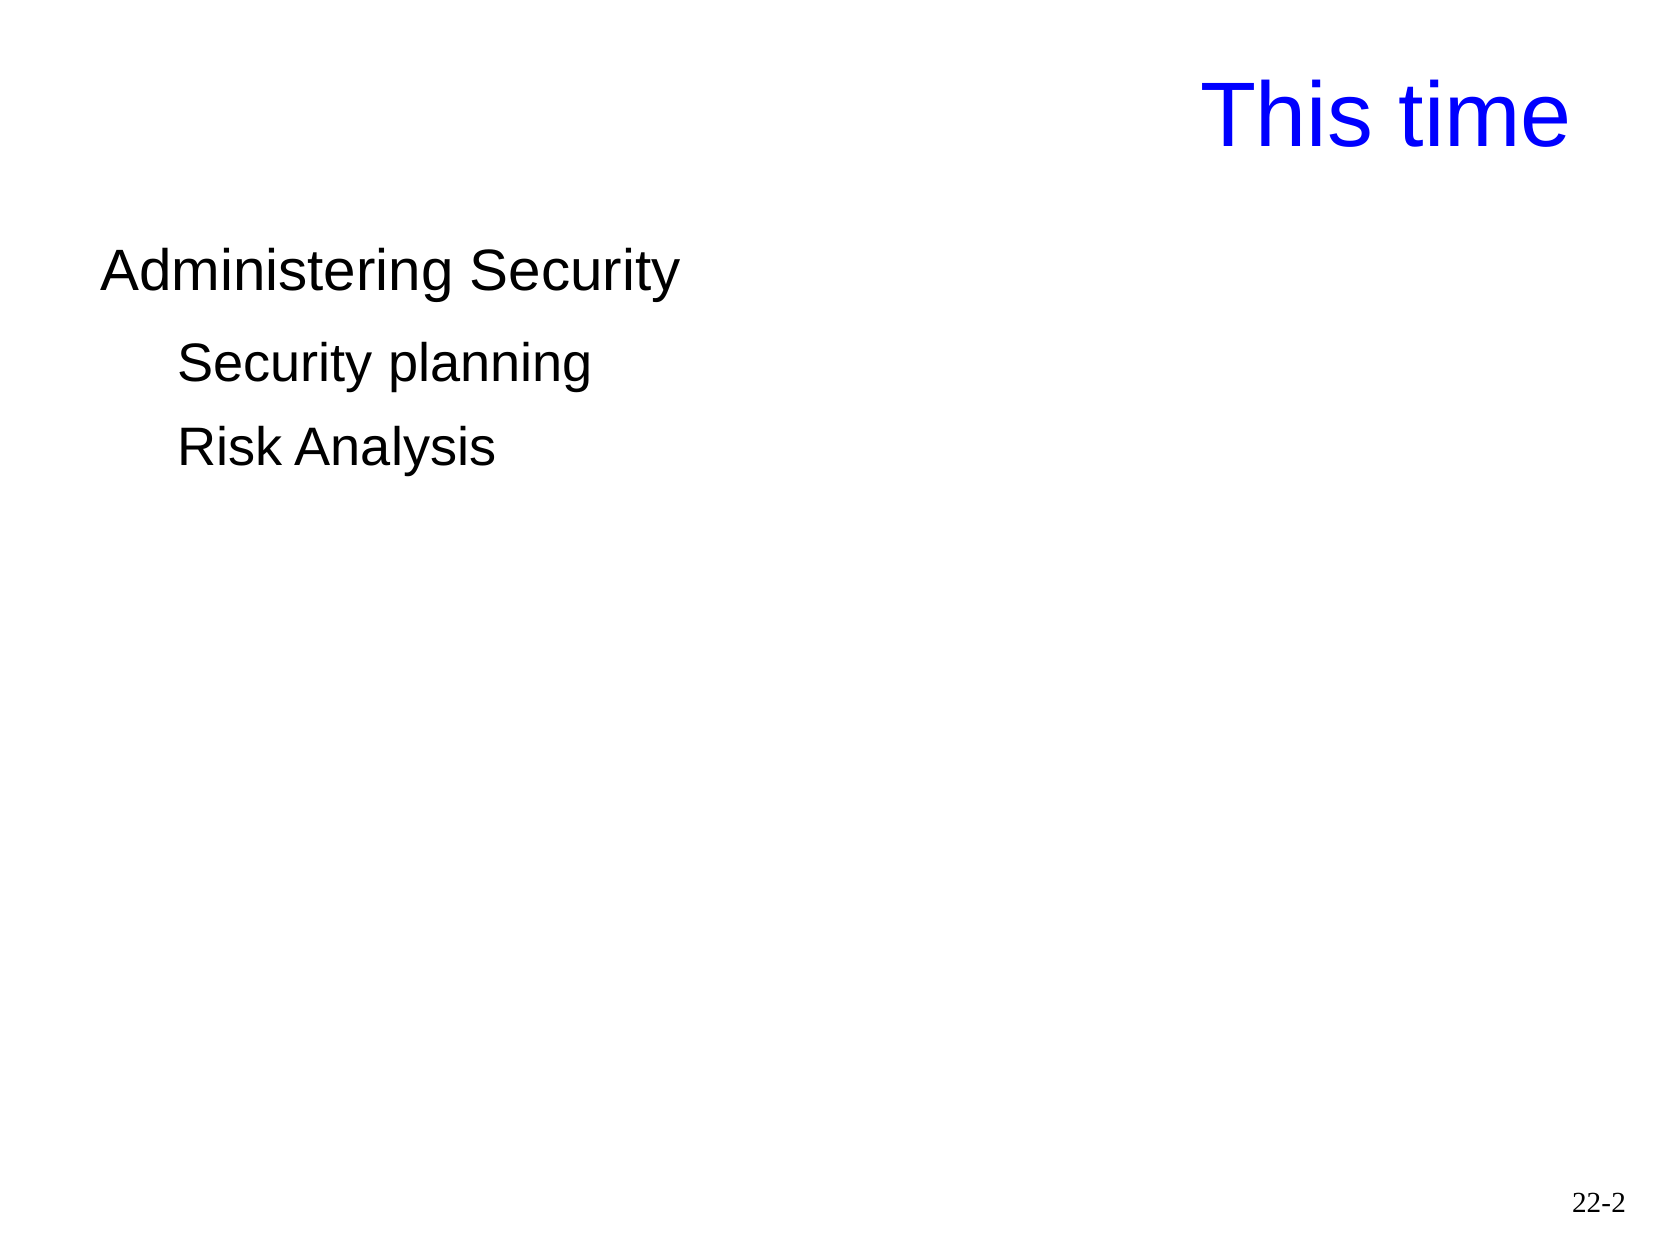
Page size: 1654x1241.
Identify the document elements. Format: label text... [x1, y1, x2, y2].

list Administering Security Security planning Risk Analysis [82, 237, 1571, 1156]
title This time [84, 18, 1573, 211]
